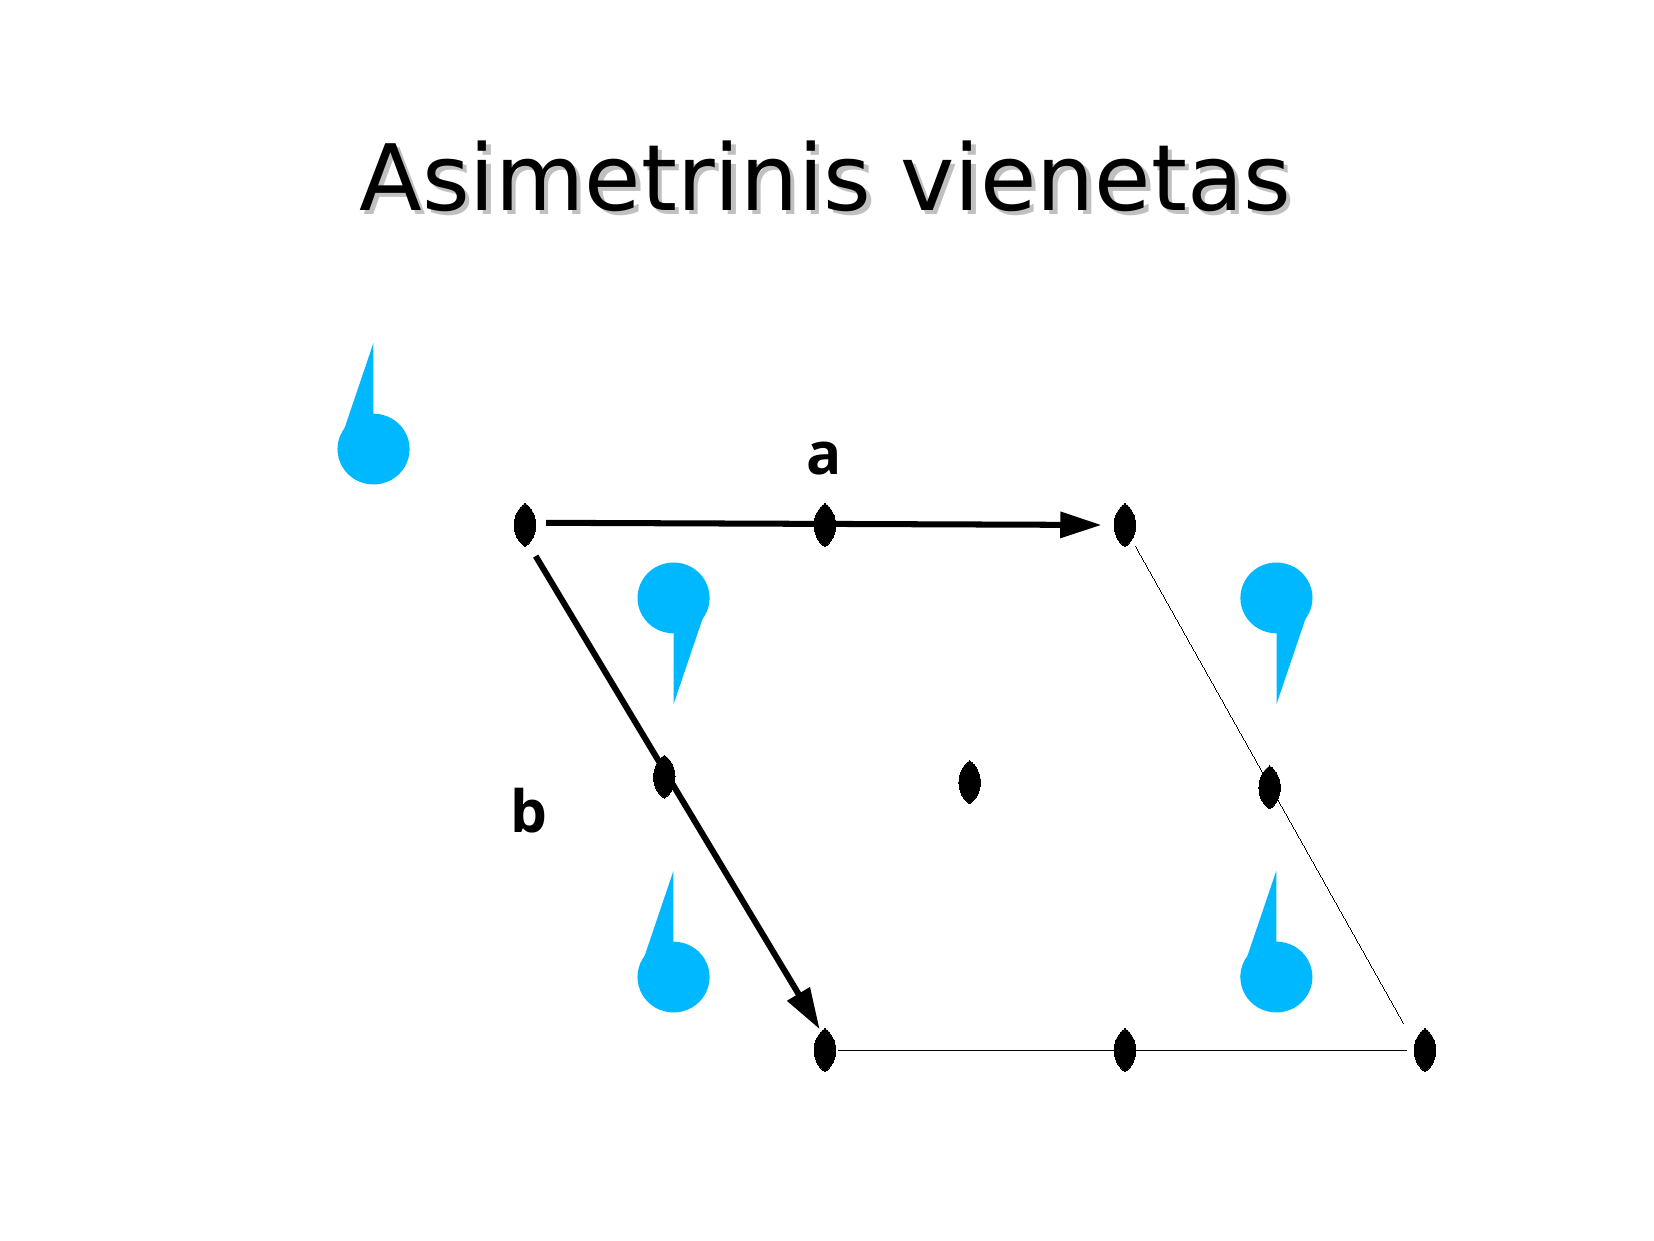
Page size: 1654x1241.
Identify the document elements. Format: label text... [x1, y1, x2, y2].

text_box [1258, 765, 1281, 809]
text_box [1240, 870, 1313, 1013]
text_box a [806, 412, 871, 498]
title Asimetrinis vienetas [120, 75, 1533, 283]
text_box [637, 870, 710, 1013]
text_box [637, 562, 710, 705]
text_box b [510, 770, 619, 900]
text_box [1240, 562, 1313, 705]
text_box [958, 760, 981, 804]
text_box [653, 755, 676, 799]
text_box [814, 1028, 836, 1072]
text_box [1414, 1028, 1436, 1072]
text_box [514, 503, 536, 547]
text_box [1114, 503, 1136, 547]
text_box [814, 503, 836, 547]
text_box [1114, 1028, 1136, 1072]
text_box [337, 342, 410, 485]
